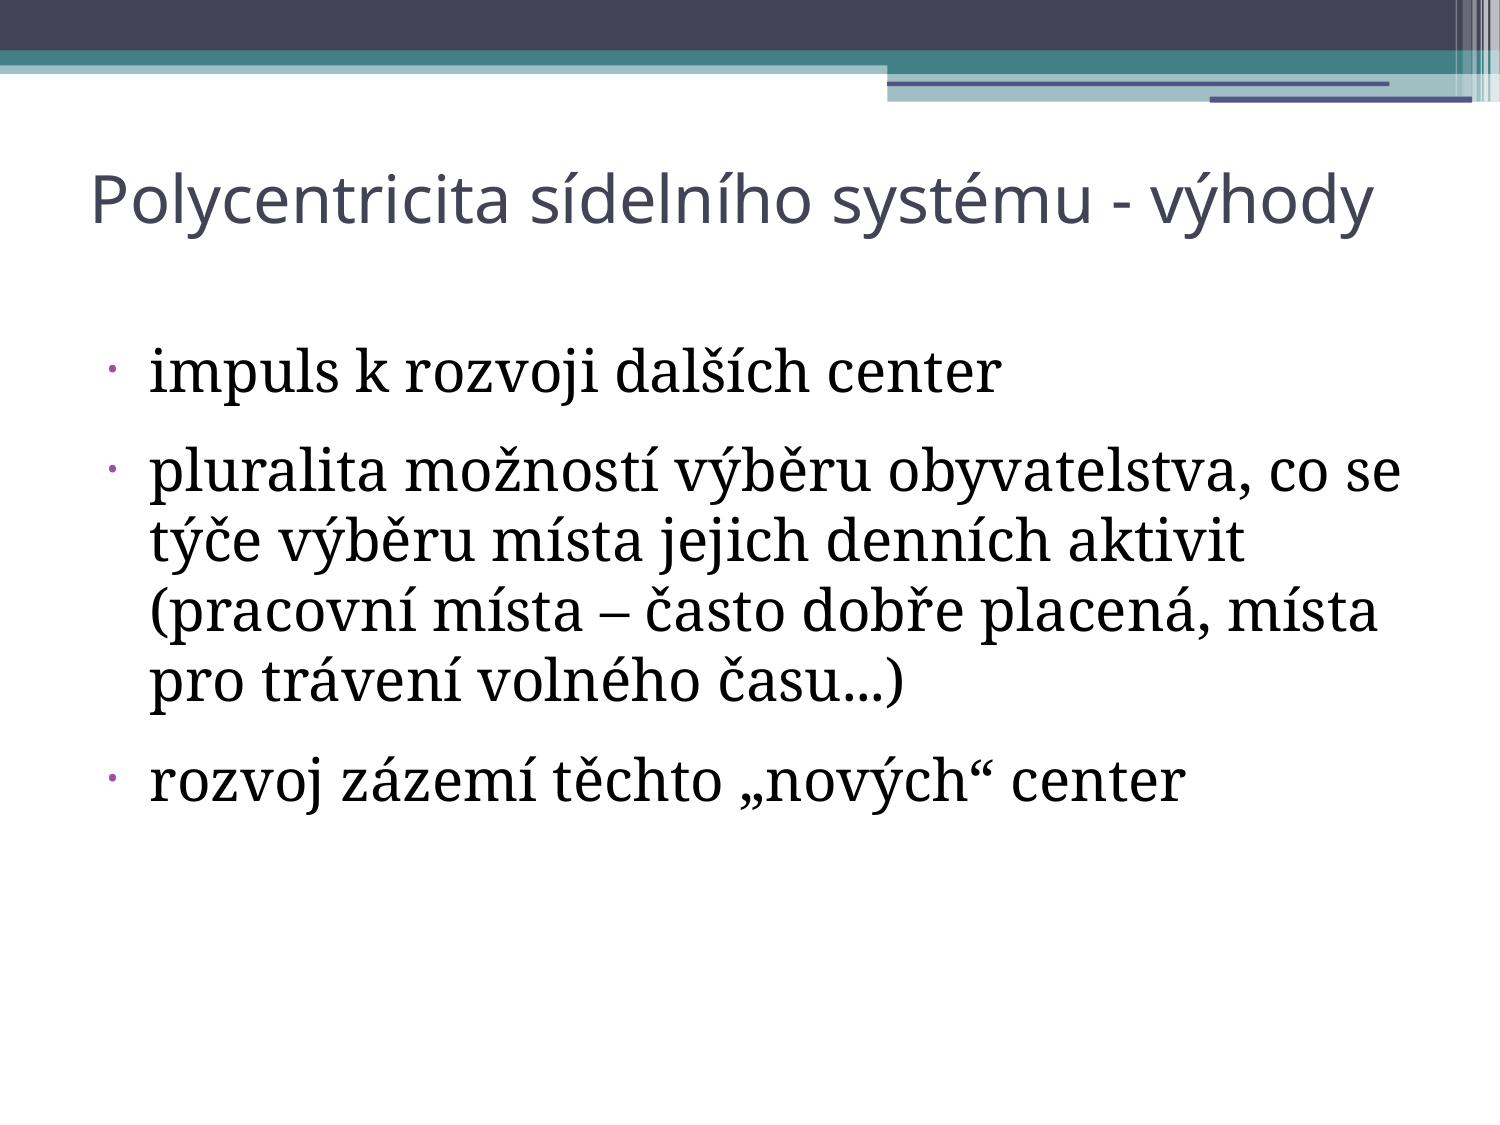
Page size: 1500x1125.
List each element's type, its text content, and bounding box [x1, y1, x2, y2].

title Polycentricita sídelního systému - výhody [75, 149, 1425, 326]
list impuls k rozvoji dalších center pluralita možností výběru obyvatelstva, co se týče výběru místa jejich denních aktivit (pracovní místa – často dobře placená, místa pro trávení volného času...) rozvoj zázemí těchto „nových“ center [75, 326, 1425, 1079]
